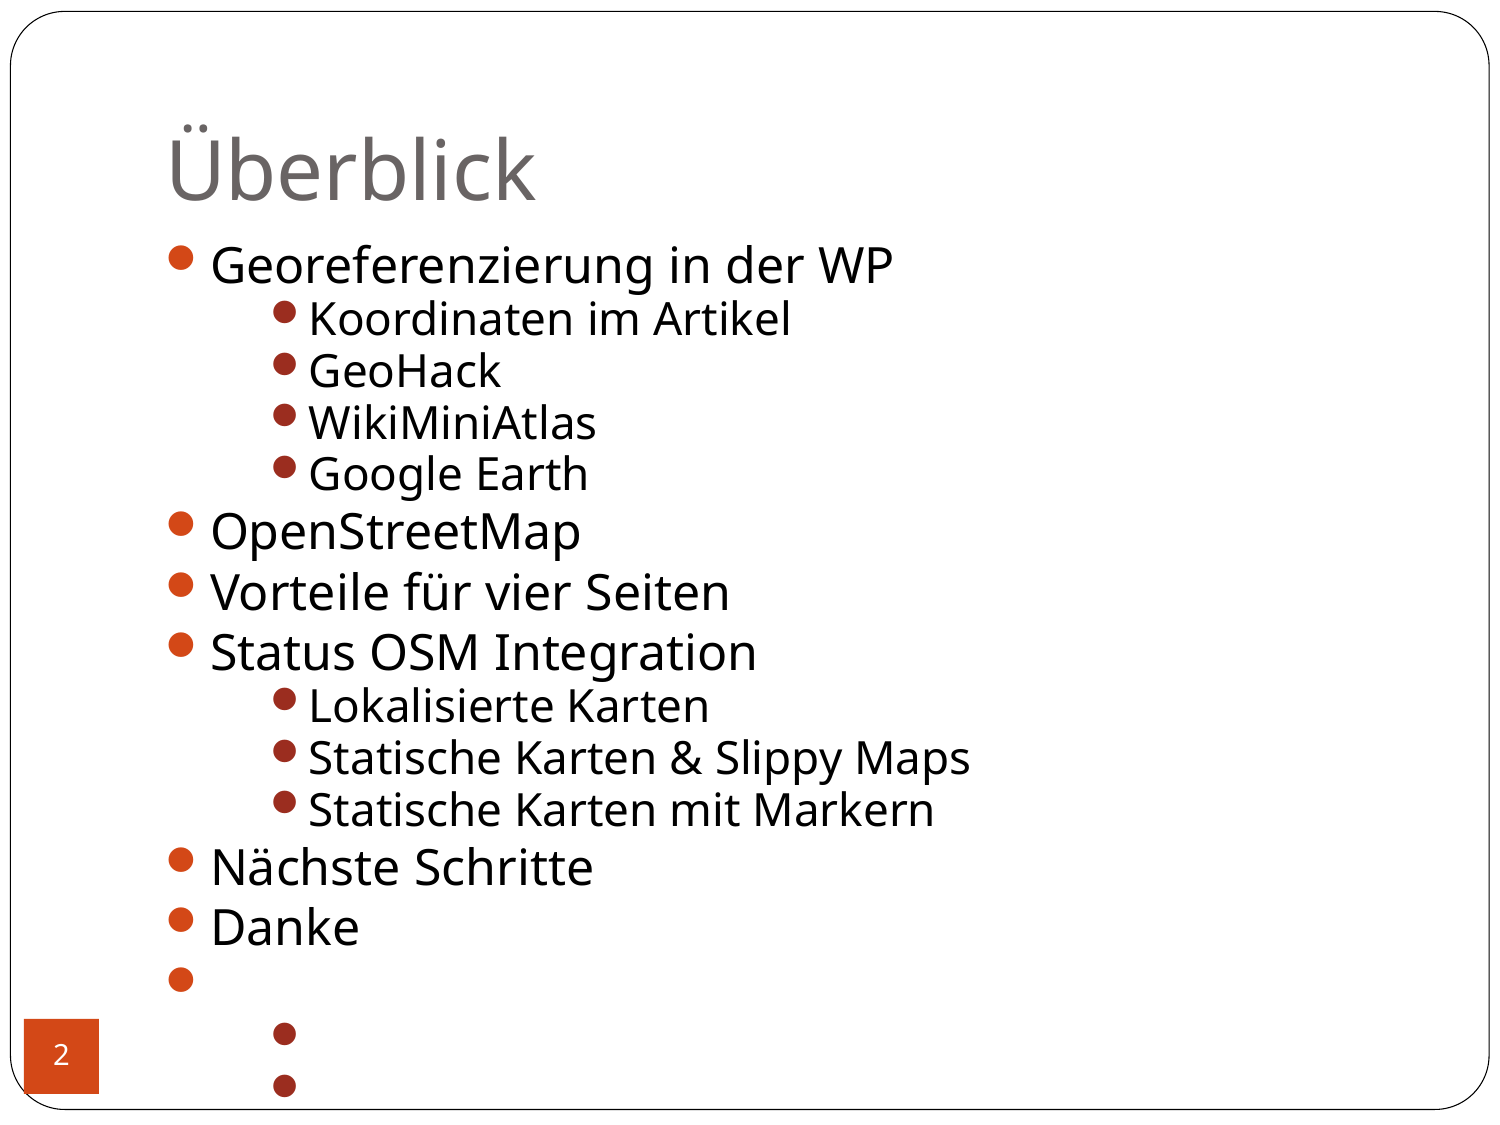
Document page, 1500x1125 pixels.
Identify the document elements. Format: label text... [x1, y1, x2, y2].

text_box 2 [23, 1018, 99, 1094]
title Überblick [150, 45, 1426, 233]
list Georeferenzierung in der WP Koordinaten im Artikel GeoHack WikiMiniAtlas Google Earth OpenStreetMap Vorteile für vier Seiten Status OSM Integration Lokalisierte Karten Statische Karten & Slippy Maps Statische Karten mit Markern Nächste Schritte Danke [150, 237, 1426, 988]
